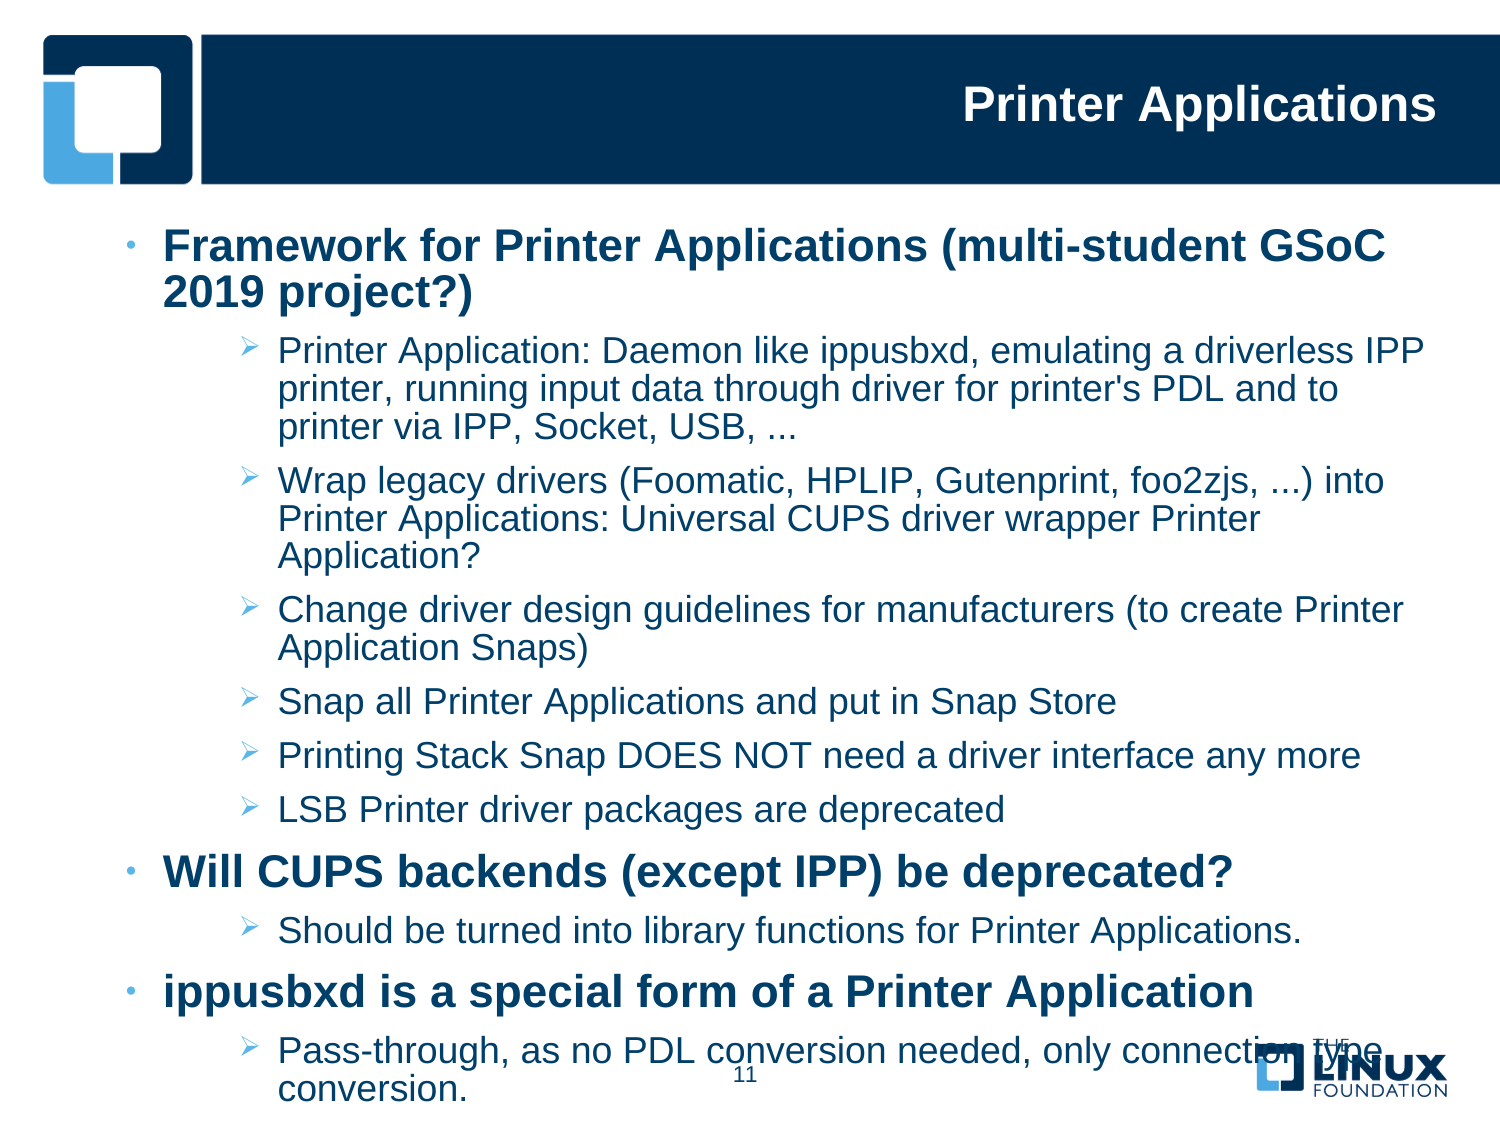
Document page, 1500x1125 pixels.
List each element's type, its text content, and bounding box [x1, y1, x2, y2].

title Printer Applications [249, 37, 1438, 175]
list Framework for Printer Applications (multi-student GSoC 2019 project?) Printer Application: Daemon like ippusbxd, emulating a driverless IPP printer, running input data through driver for printer's PDL and to printer via IPP, Socket, USB, ... Wrap legacy drivers (Foomatic, HPLIP, Gutenprint, foo2zjs, ...) into Printer Applications: Universal CUPS driver wrapper Printer Application? Change driver design guidelines for manufacturers (to create Printer Application Snaps) Snap all Printer Applications and put in Snap Store Printing Stack Snap DOES NOT need a driver interface any more LSB Printer driver packages are deprecated Will CUPS backends (except IPP) be deprecated? Should be turned into library functions for Printer Applications. ippusbxd is a special form of a Printer Application Pass-through, as no PDL conversion needed, only connection type conversion. Printer Applications: ipp(s)://localhost:<port>/..., Same Avahi changes as for ippusbxd needed [87, 224, 1450, 1102]
picture [0, 0, 1500, 1125]
